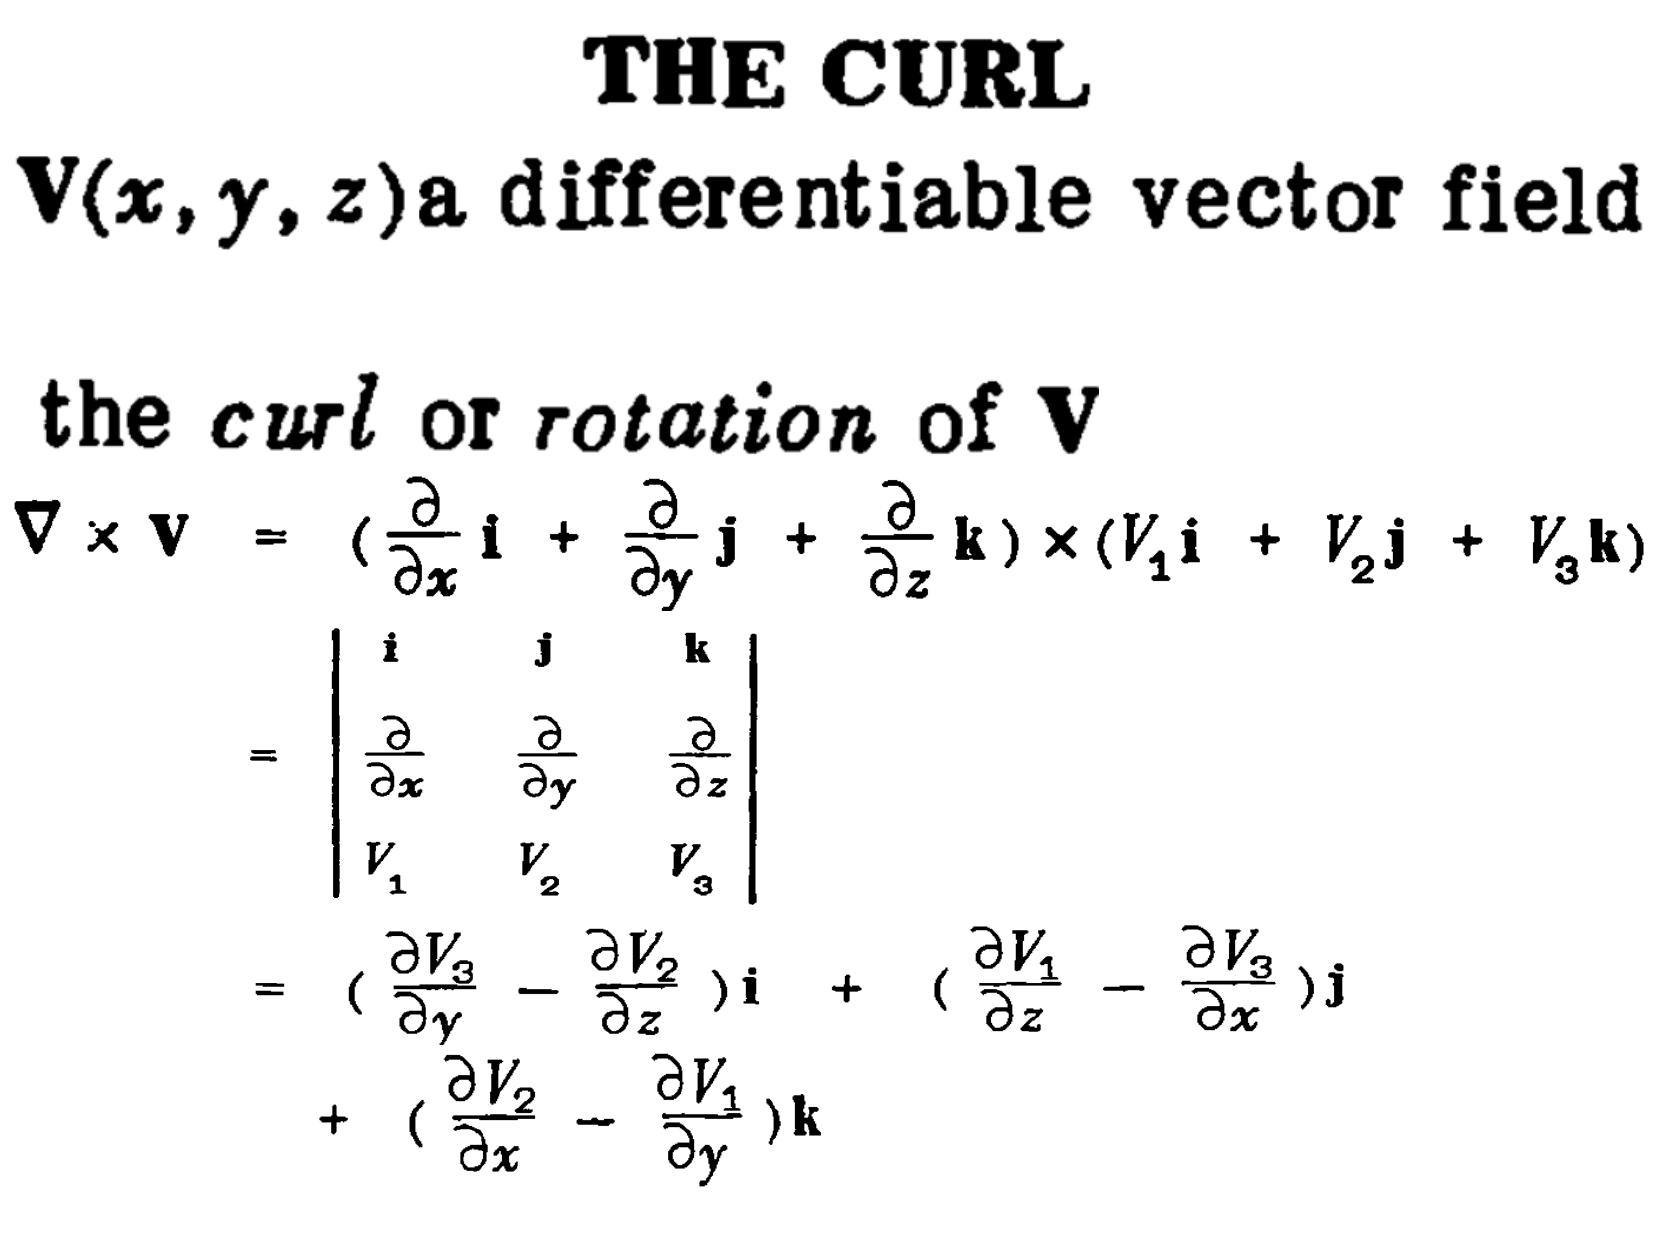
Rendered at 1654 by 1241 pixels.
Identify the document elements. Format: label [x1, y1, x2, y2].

picture [0, 347, 1654, 1193]
picture [0, 133, 1654, 259]
picture [566, 11, 1099, 131]
